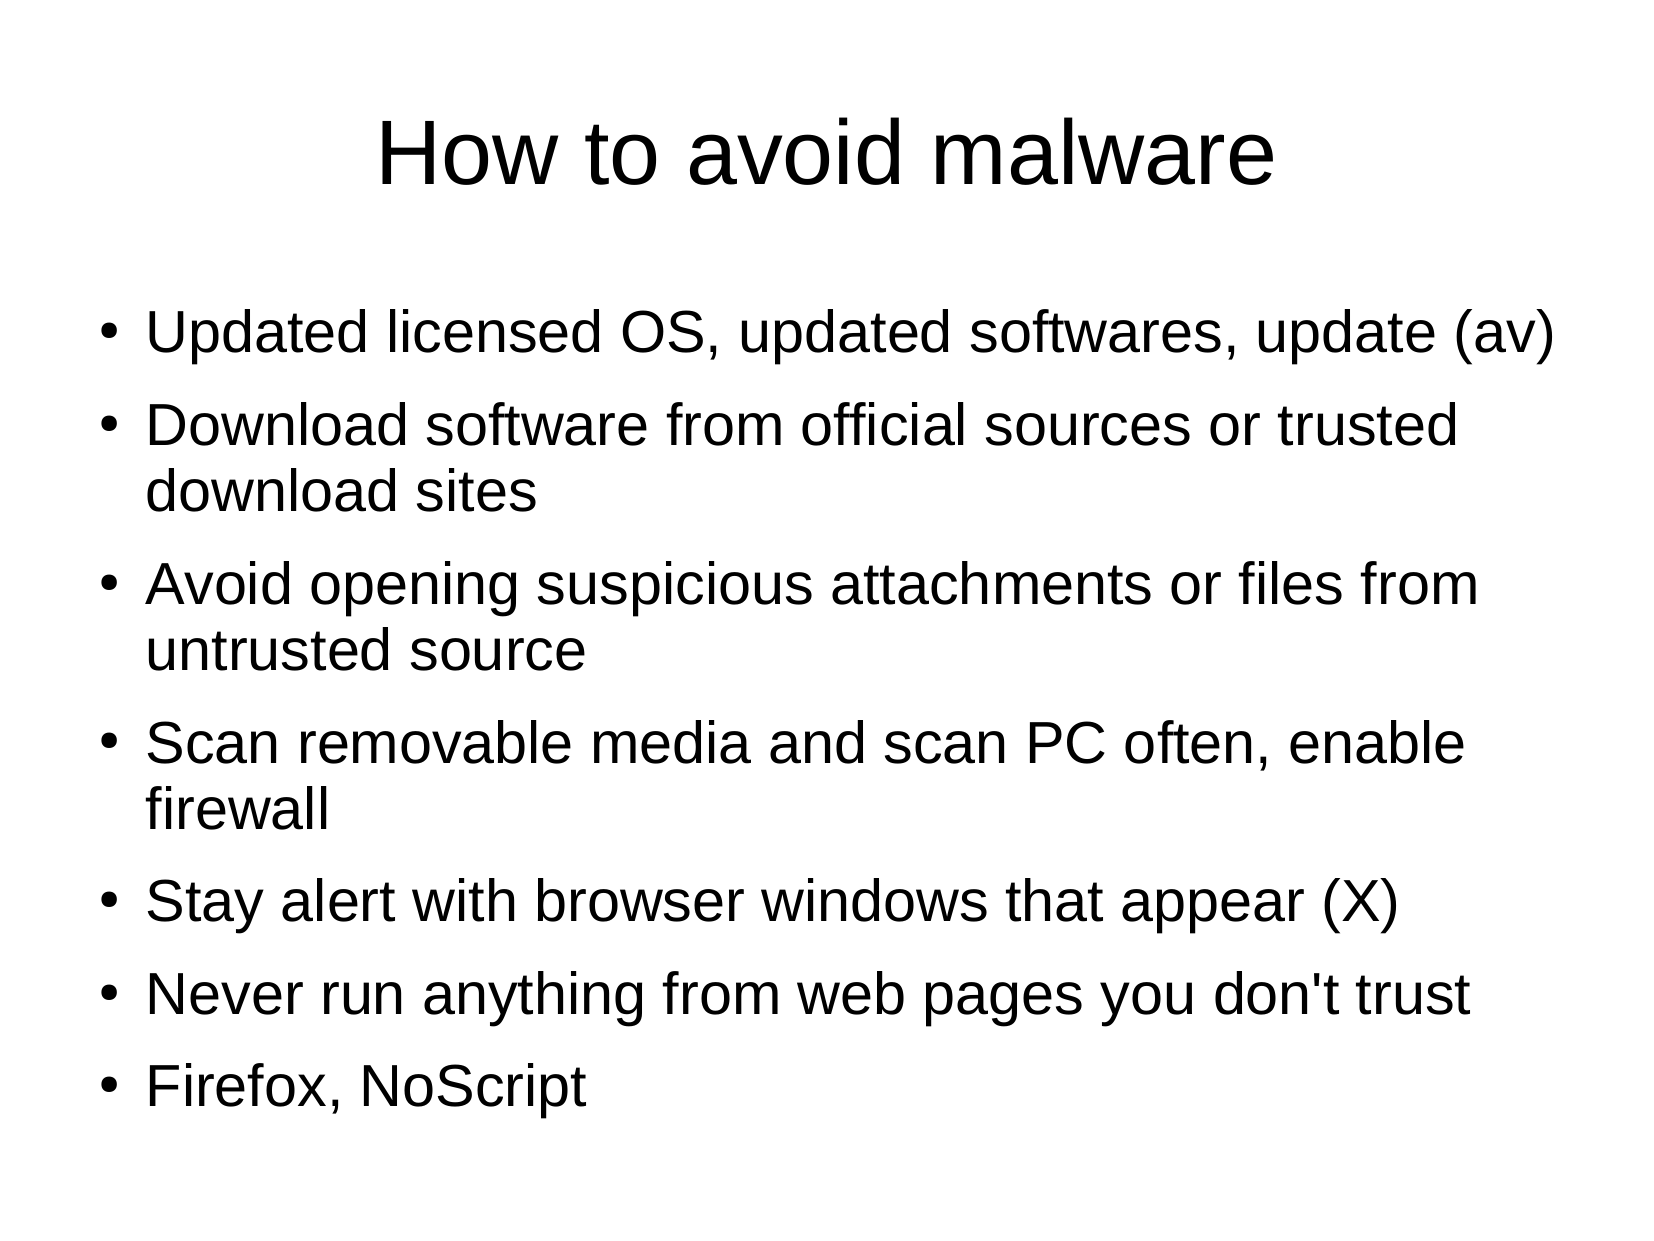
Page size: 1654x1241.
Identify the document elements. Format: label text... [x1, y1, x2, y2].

list Updated licensed OS, updated softwares, update (av) Download software from official sources or trusted download sites Avoid opening suspicious attachments or files from untrusted source Scan removable media and scan PC often, enable firewall Stay alert with browser windows that appear (X) Never run anything from web pages you don't trust Firefox, NoScript [82, 299, 1571, 1141]
title How to avoid malware [82, 49, 1571, 257]
